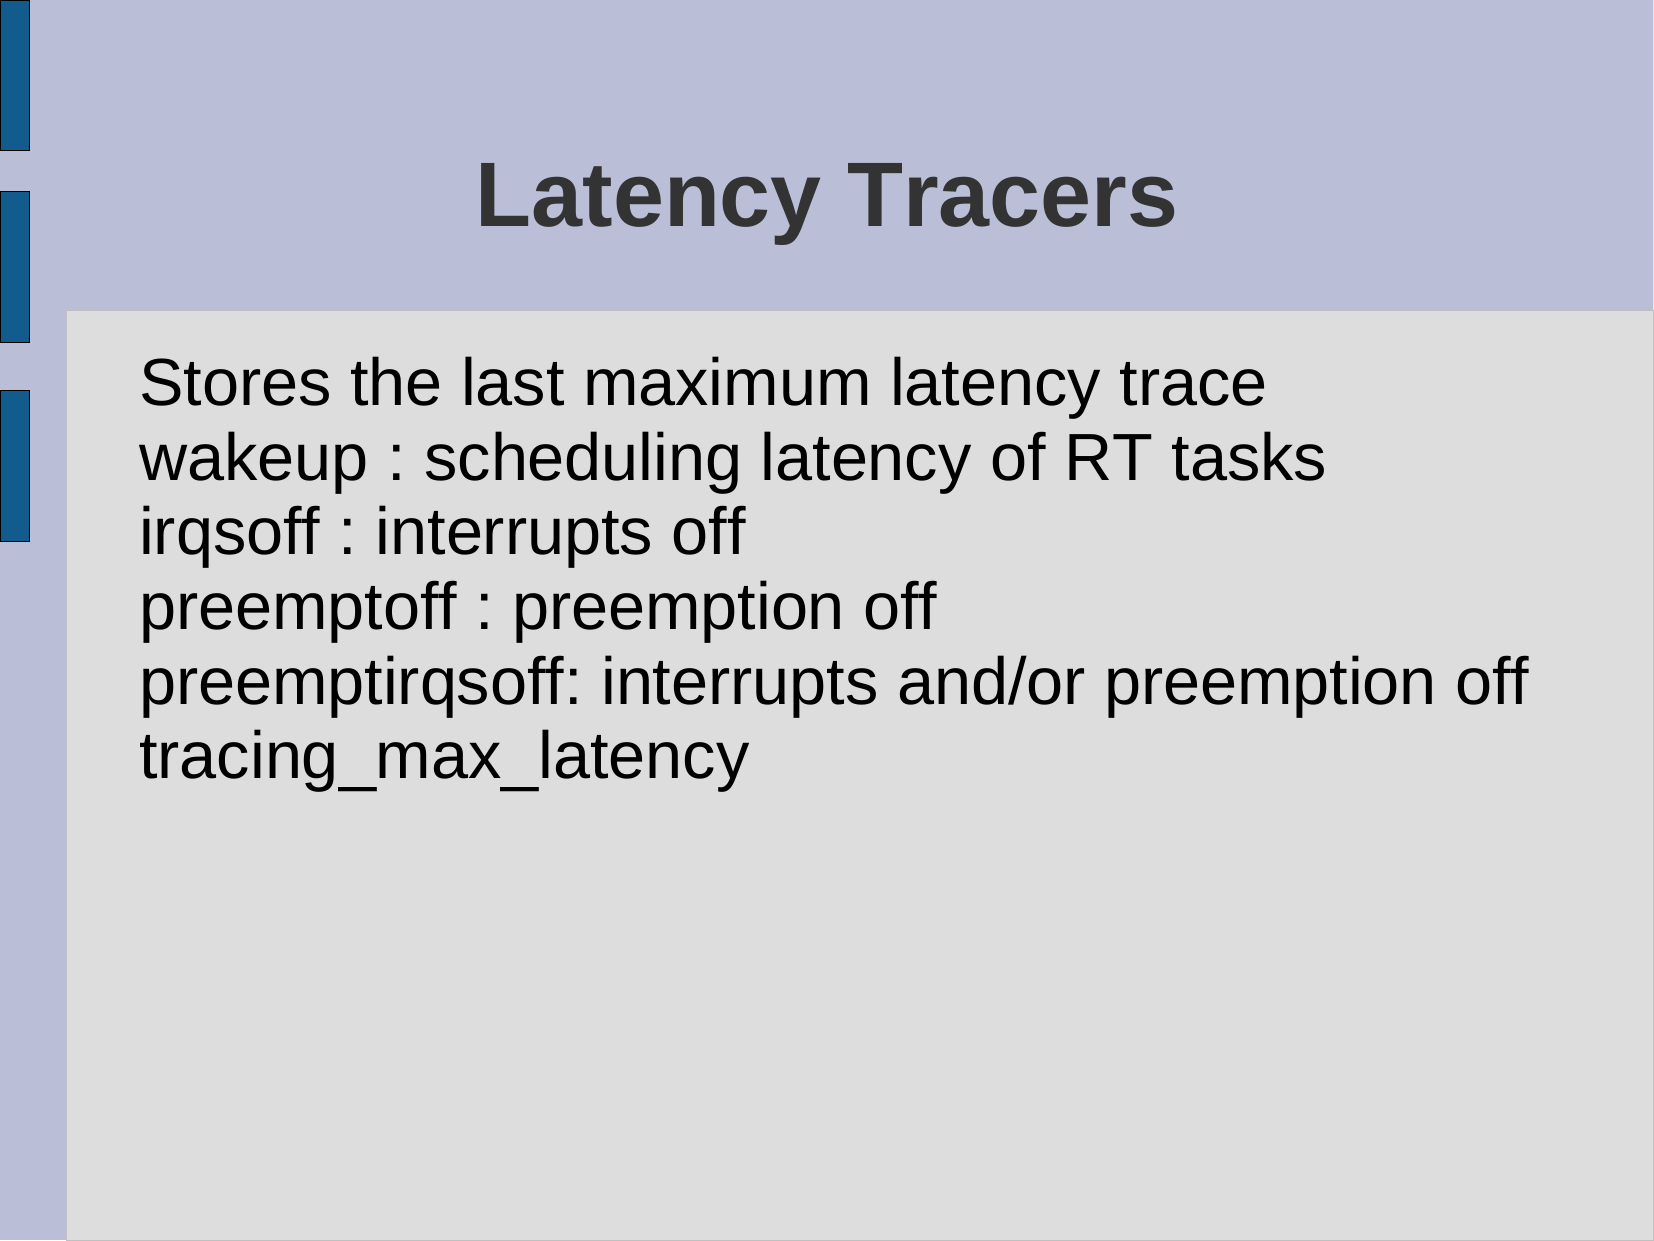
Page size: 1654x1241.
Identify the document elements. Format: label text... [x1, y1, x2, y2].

title Latency Tracers [121, 91, 1534, 299]
list Stores the last maximum latency trace wakeup : scheduling latency of RT tasks irqsoff : interrupts off preemptoff : preemption off preemptirqsoff: interrupts and/or preemption off tracing_max_latency [121, 344, 1534, 1112]
